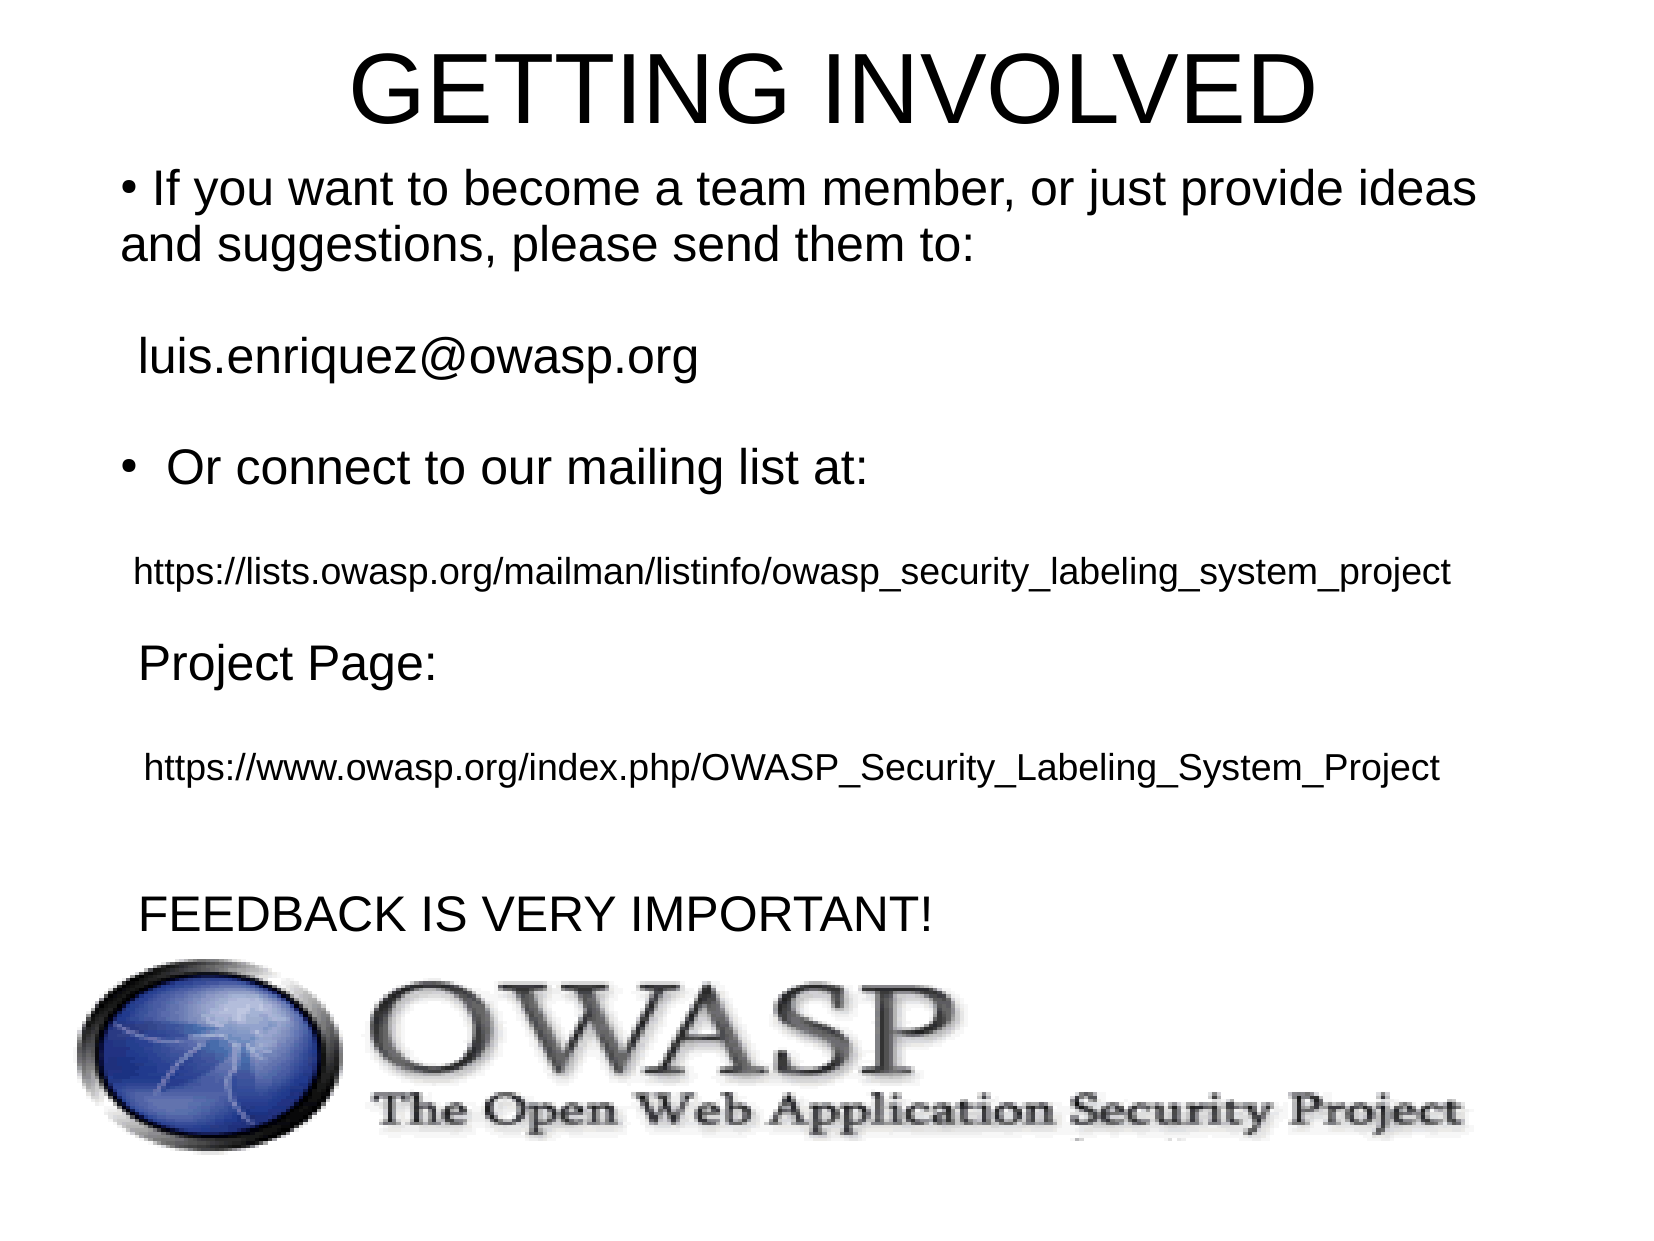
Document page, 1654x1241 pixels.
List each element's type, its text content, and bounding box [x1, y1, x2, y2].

title GETTING INVOLVED [90, 0, 1579, 193]
subtitle If you want to become a team member, or just provide ideas and suggestions, please send them to: luis.enriquez@owasp.org Or connect to our mailing list at: https://lists.owasp.org/mailman/listinfo/owasp_security_labeling_system_project Project Page: https://www.owasp.org/index.php/OWASP_Security_Labeling_System_Project FEEDBACK IS VERY IMPORTANT! [120, 104, 1576, 1221]
picture [60, 959, 1501, 1156]
